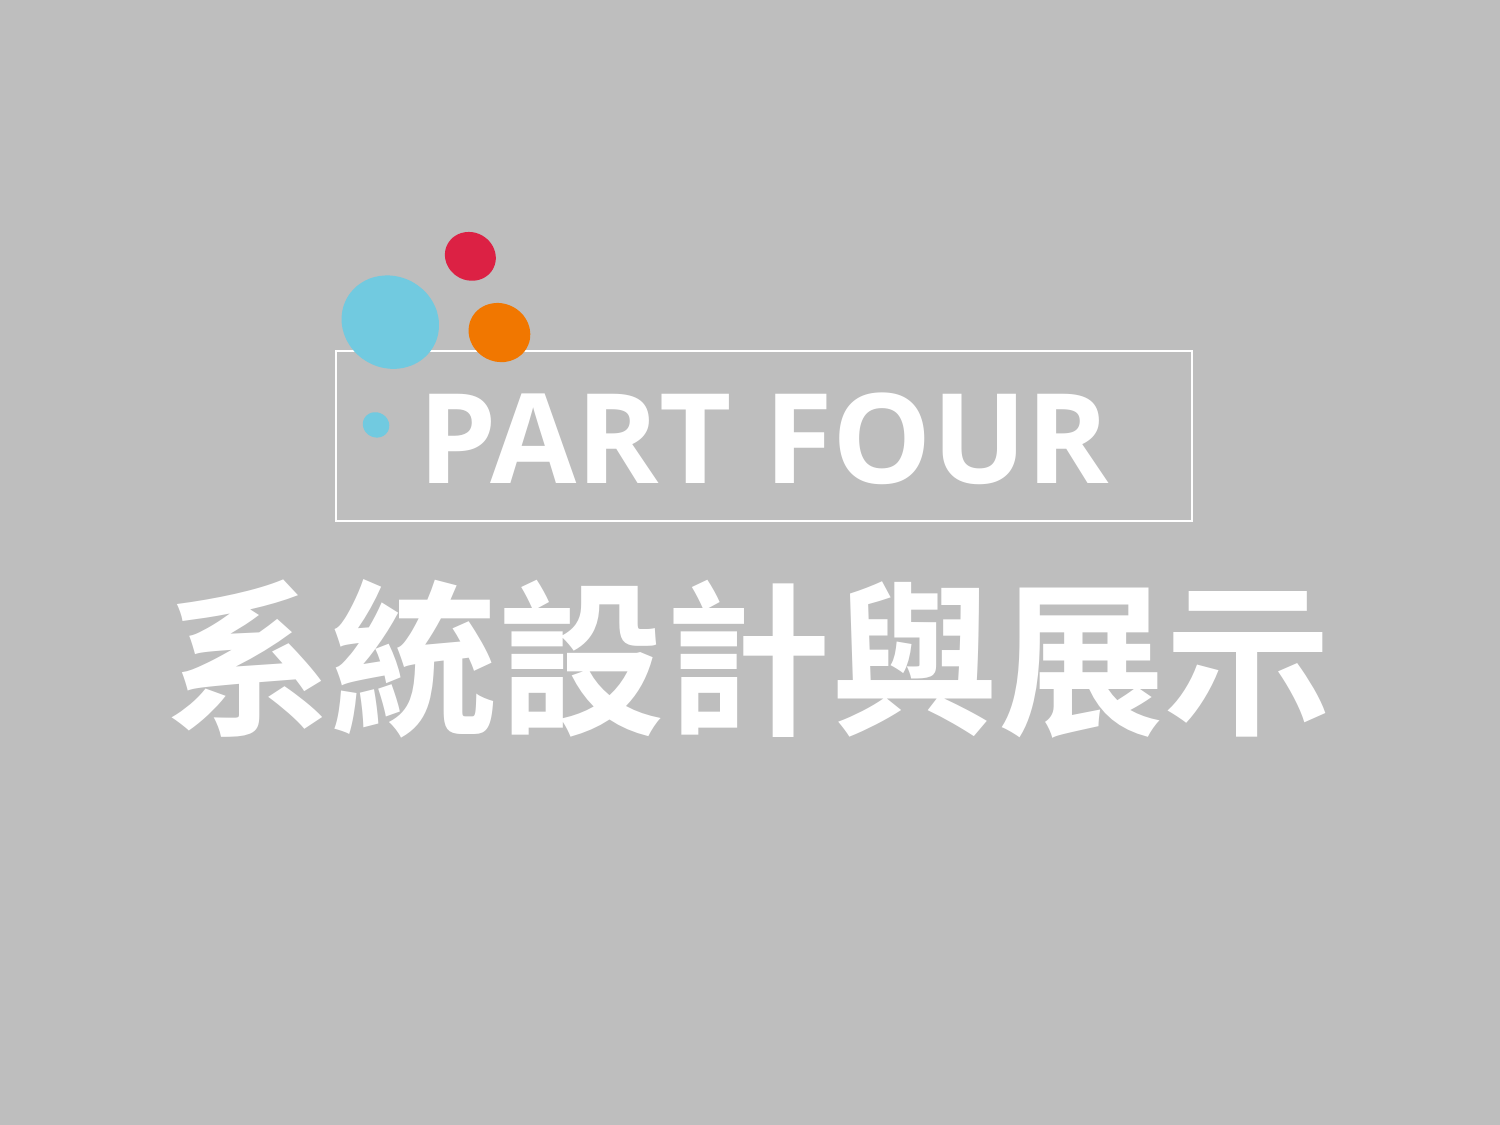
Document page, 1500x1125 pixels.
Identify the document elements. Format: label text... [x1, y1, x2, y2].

text_box [341, 275, 439, 369]
text_box [444, 231, 496, 281]
text_box 系統設計與展示 [38, 547, 1459, 766]
text_box PART FOUR [364, 350, 1164, 518]
text_box [362, 412, 390, 438]
text_box [468, 302, 531, 363]
